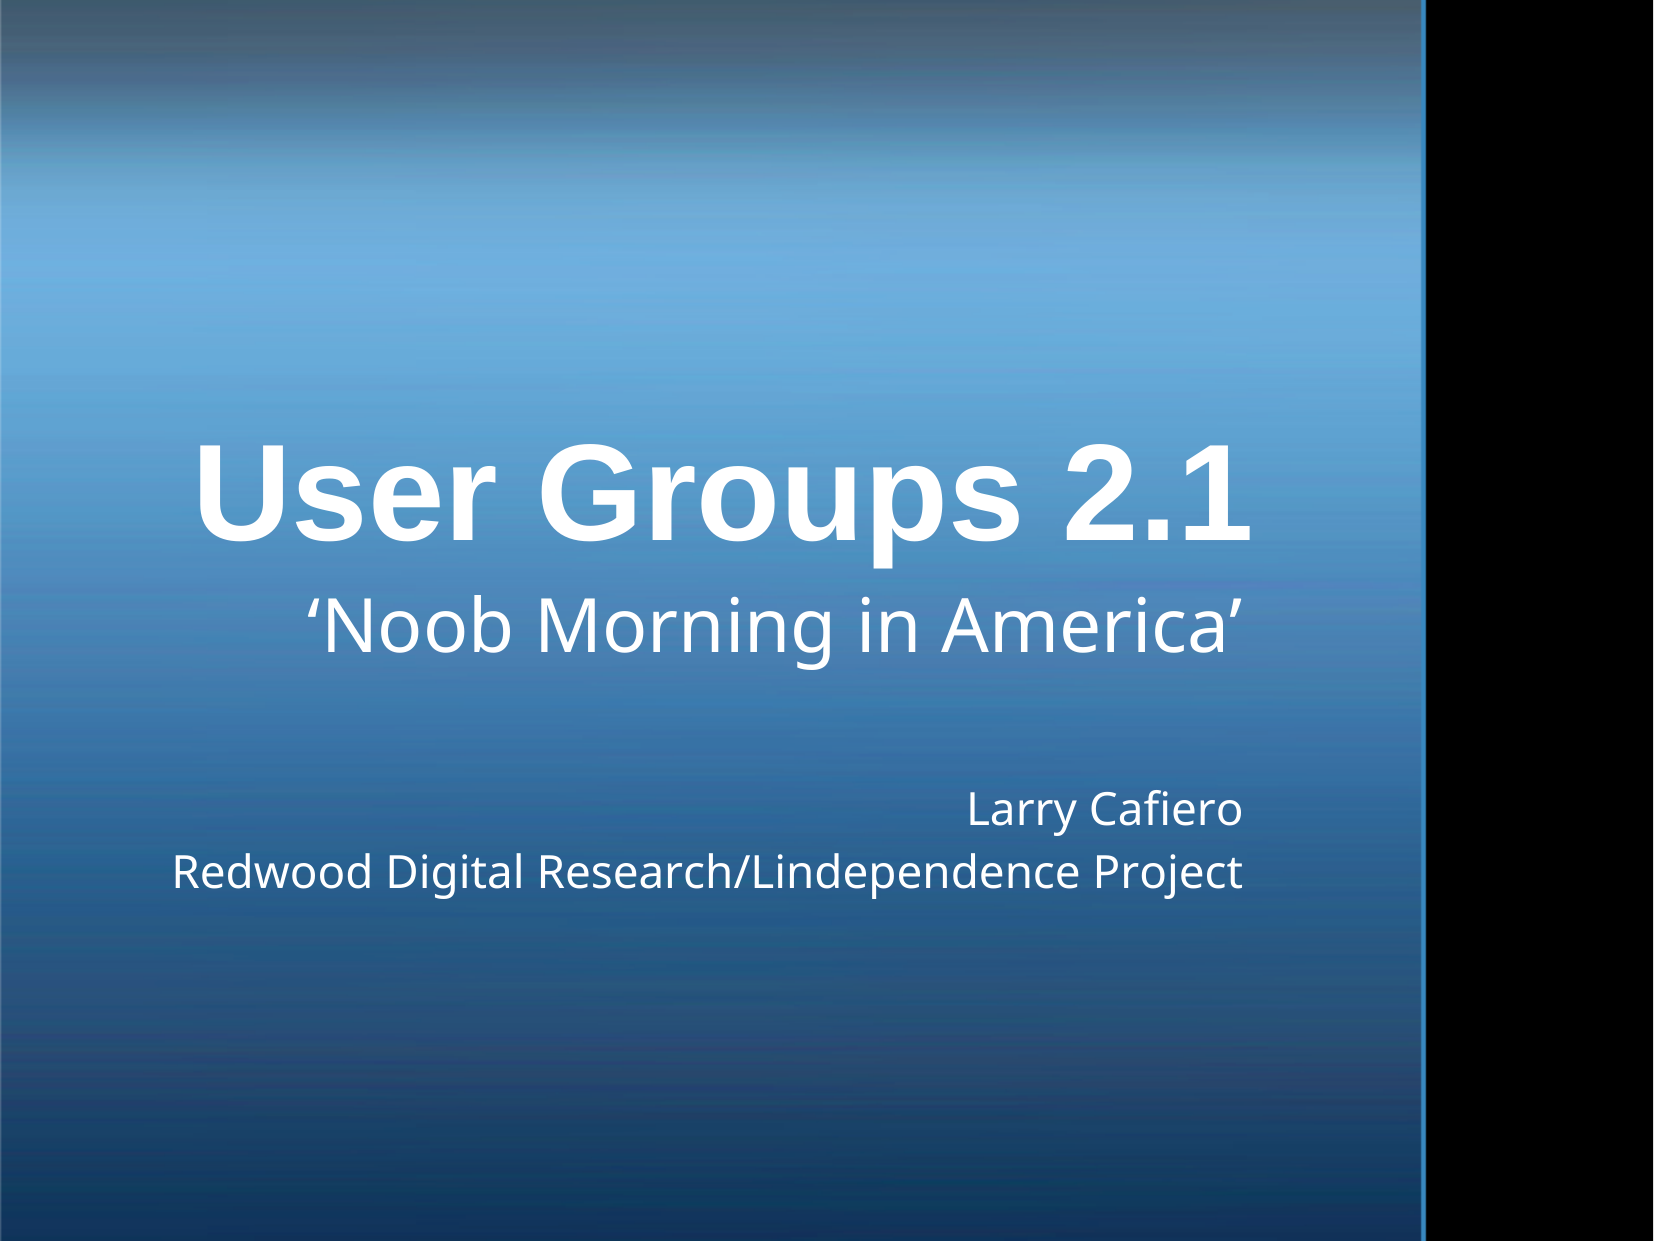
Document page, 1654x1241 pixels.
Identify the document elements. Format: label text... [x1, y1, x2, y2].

picture [437, 878, 450, 885]
picture [821, 878, 834, 885]
title ‘Noob Morning in America’ Larry Cafiero Redwood Digital Research/Lindependence Project [75, 596, 1244, 878]
picture [493, 878, 505, 885]
picture [957, 878, 970, 885]
picture [876, 878, 889, 885]
picture [394, 878, 410, 884]
picture [644, 878, 656, 885]
picture [0, 0, 1654, 1241]
title User Groups 2.1 [0, 388, 1448, 597]
picture [296, 878, 310, 885]
picture [352, 878, 365, 885]
picture [1146, 878, 1160, 885]
picture [232, 878, 245, 885]
picture [324, 878, 338, 885]
